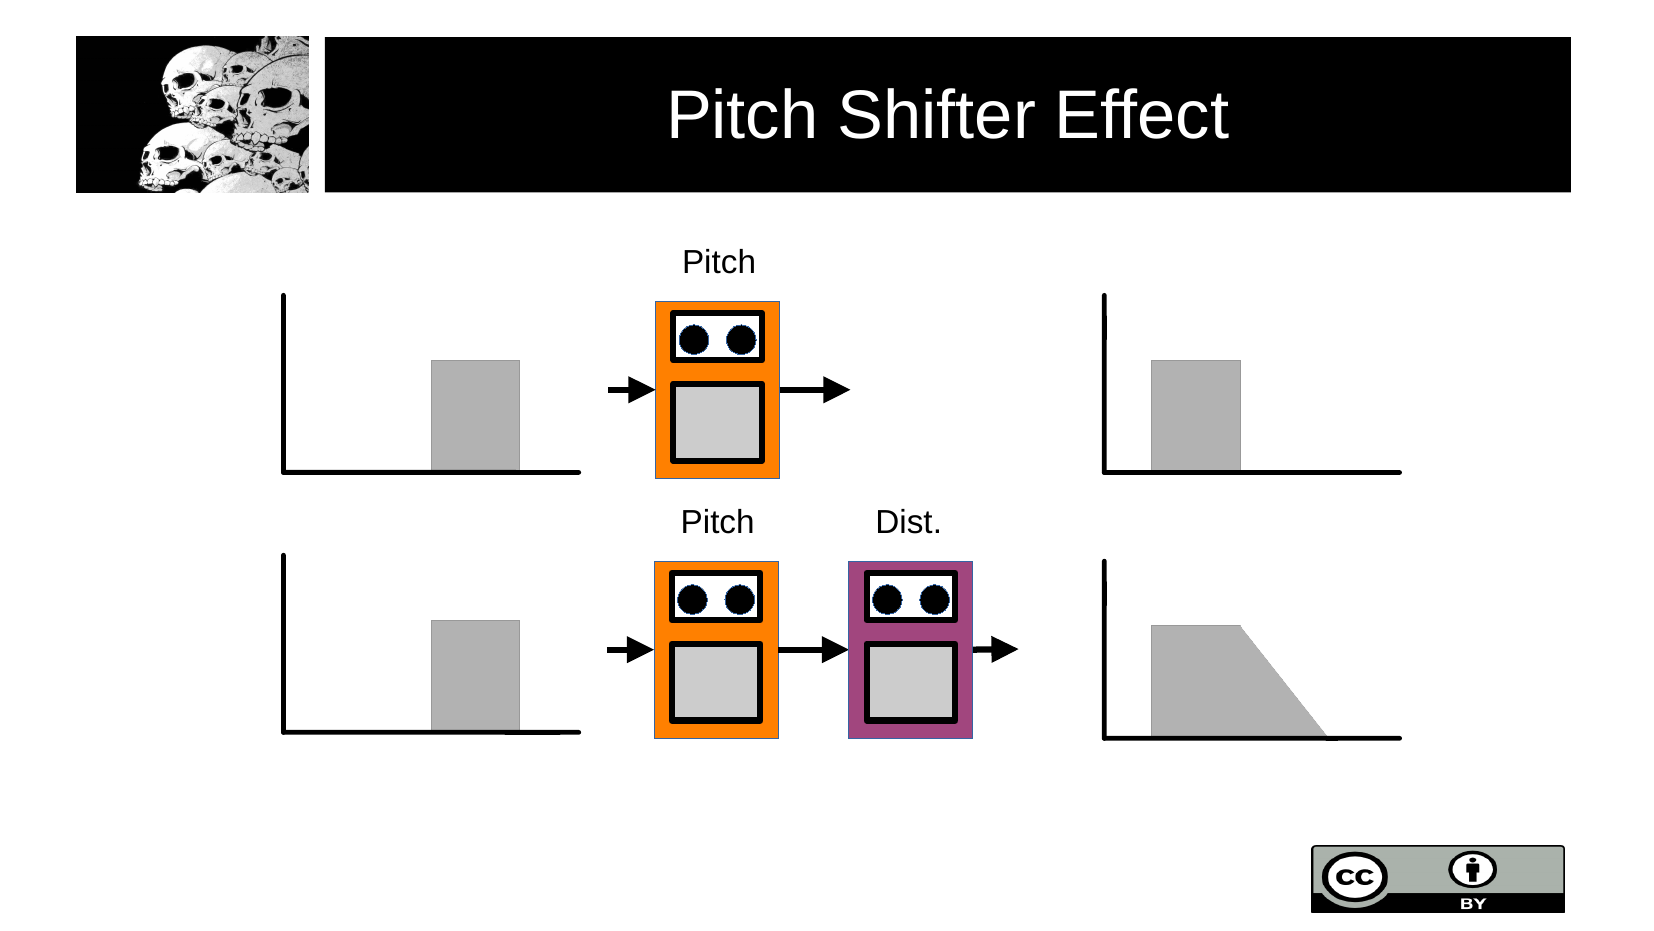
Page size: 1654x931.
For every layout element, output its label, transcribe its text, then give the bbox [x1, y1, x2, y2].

text_box Dist. [860, 496, 979, 556]
text_box [1104, 295, 1400, 473]
text_box [654, 561, 779, 739]
text_box [1104, 561, 1400, 739]
text_box [848, 561, 973, 739]
picture [76, 36, 309, 193]
title Pitch Shifter Effect [324, 37, 1571, 193]
text_box [283, 555, 579, 733]
picture [1311, 845, 1565, 913]
text_box Pitch [667, 236, 786, 296]
text_box [655, 301, 780, 479]
text_box Pitch [665, 496, 784, 556]
text_box [283, 295, 579, 473]
